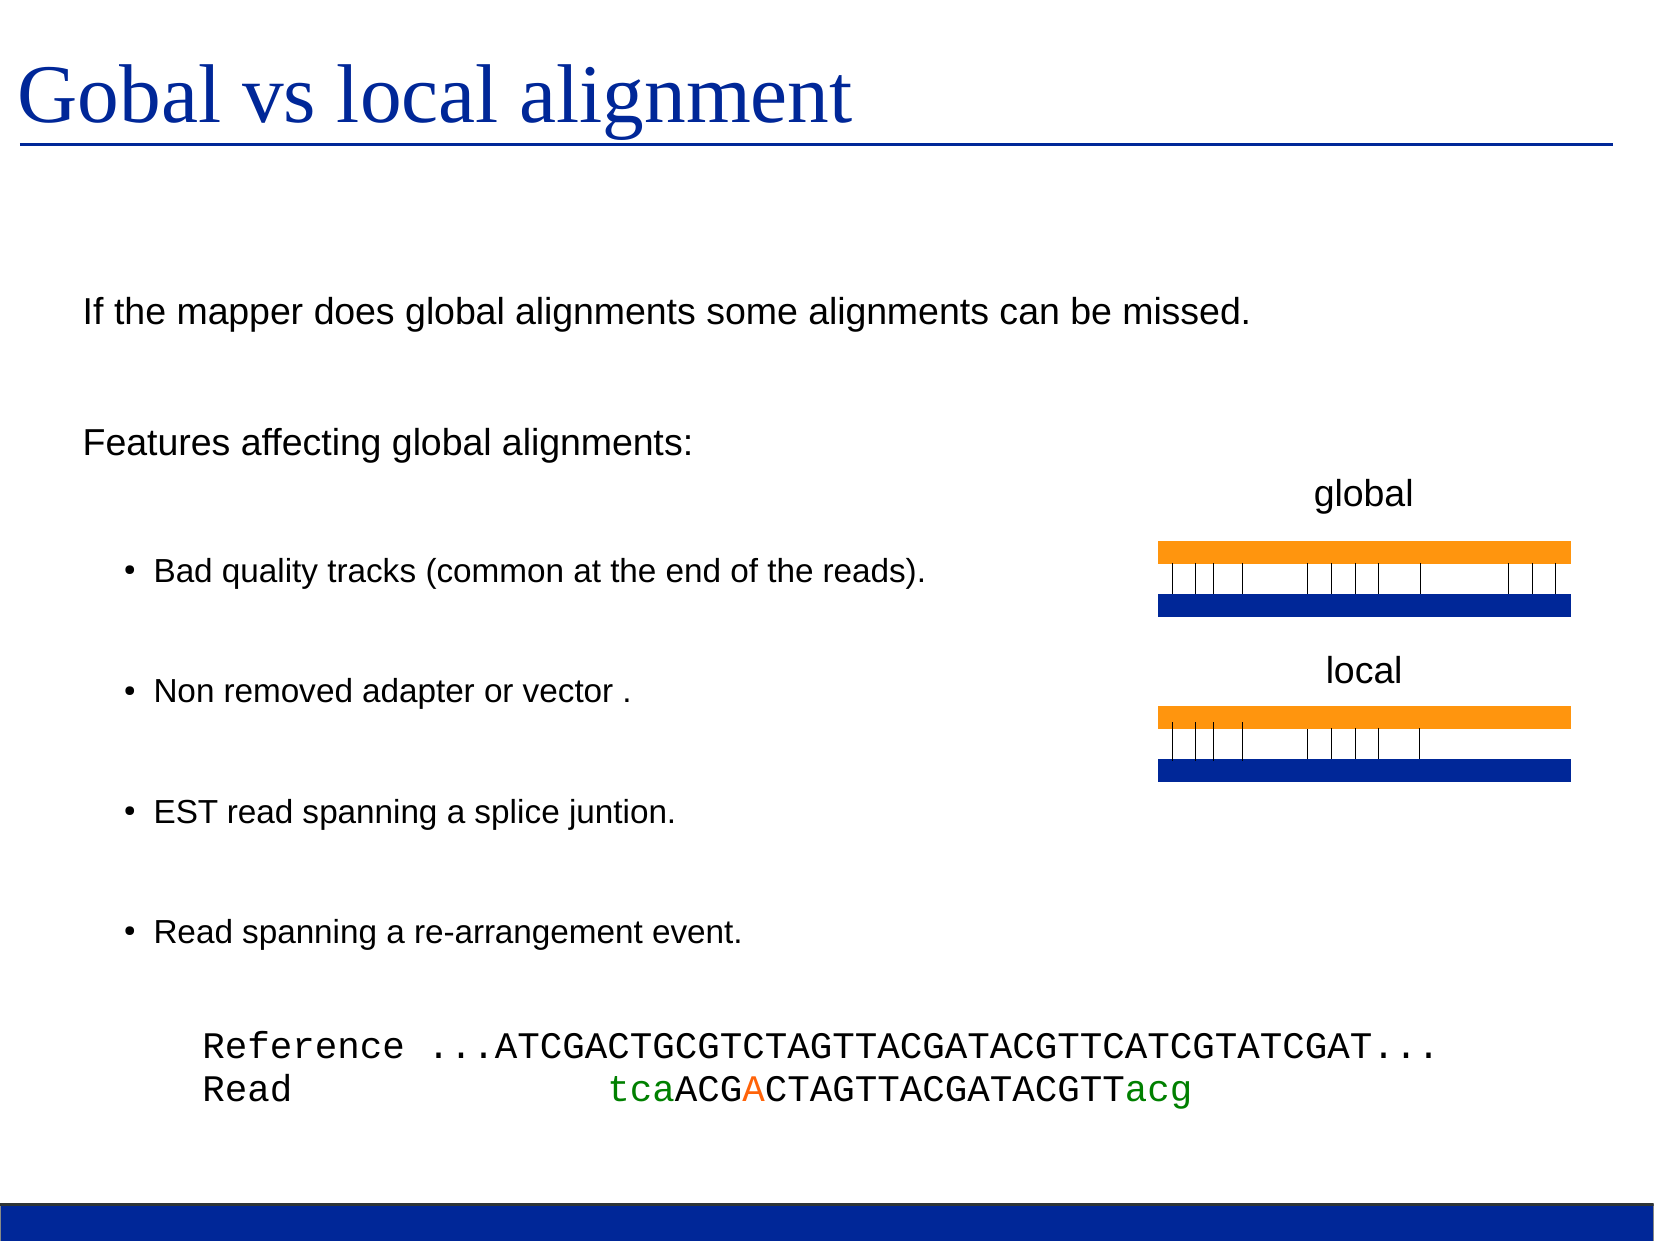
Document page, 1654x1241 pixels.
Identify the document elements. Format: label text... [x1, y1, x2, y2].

title Gobal vs local alignment [17, 0, 1589, 198]
text_box global [1299, 464, 1429, 522]
text_box Reference ...ATCGACTGCGTCTAGTTACGATACGTTCATCGTATCGAT... Read tcaACGACTAGTTACGATACGTTacg [187, 1020, 1455, 1164]
text_box [1158, 706, 1571, 729]
text_box [1158, 541, 1571, 564]
text_box [1158, 759, 1571, 782]
text_box local [1311, 641, 1418, 699]
text_box [1158, 594, 1571, 617]
list If the mapper does global alignments some alignments can be missed. Features affecting global alignments: Bad quality tracks (common at the end of the reads). Non removed adapter or vector . EST read spanning a splice juntion. Read spanning a re-arrangement event. [82, 290, 1571, 1109]
